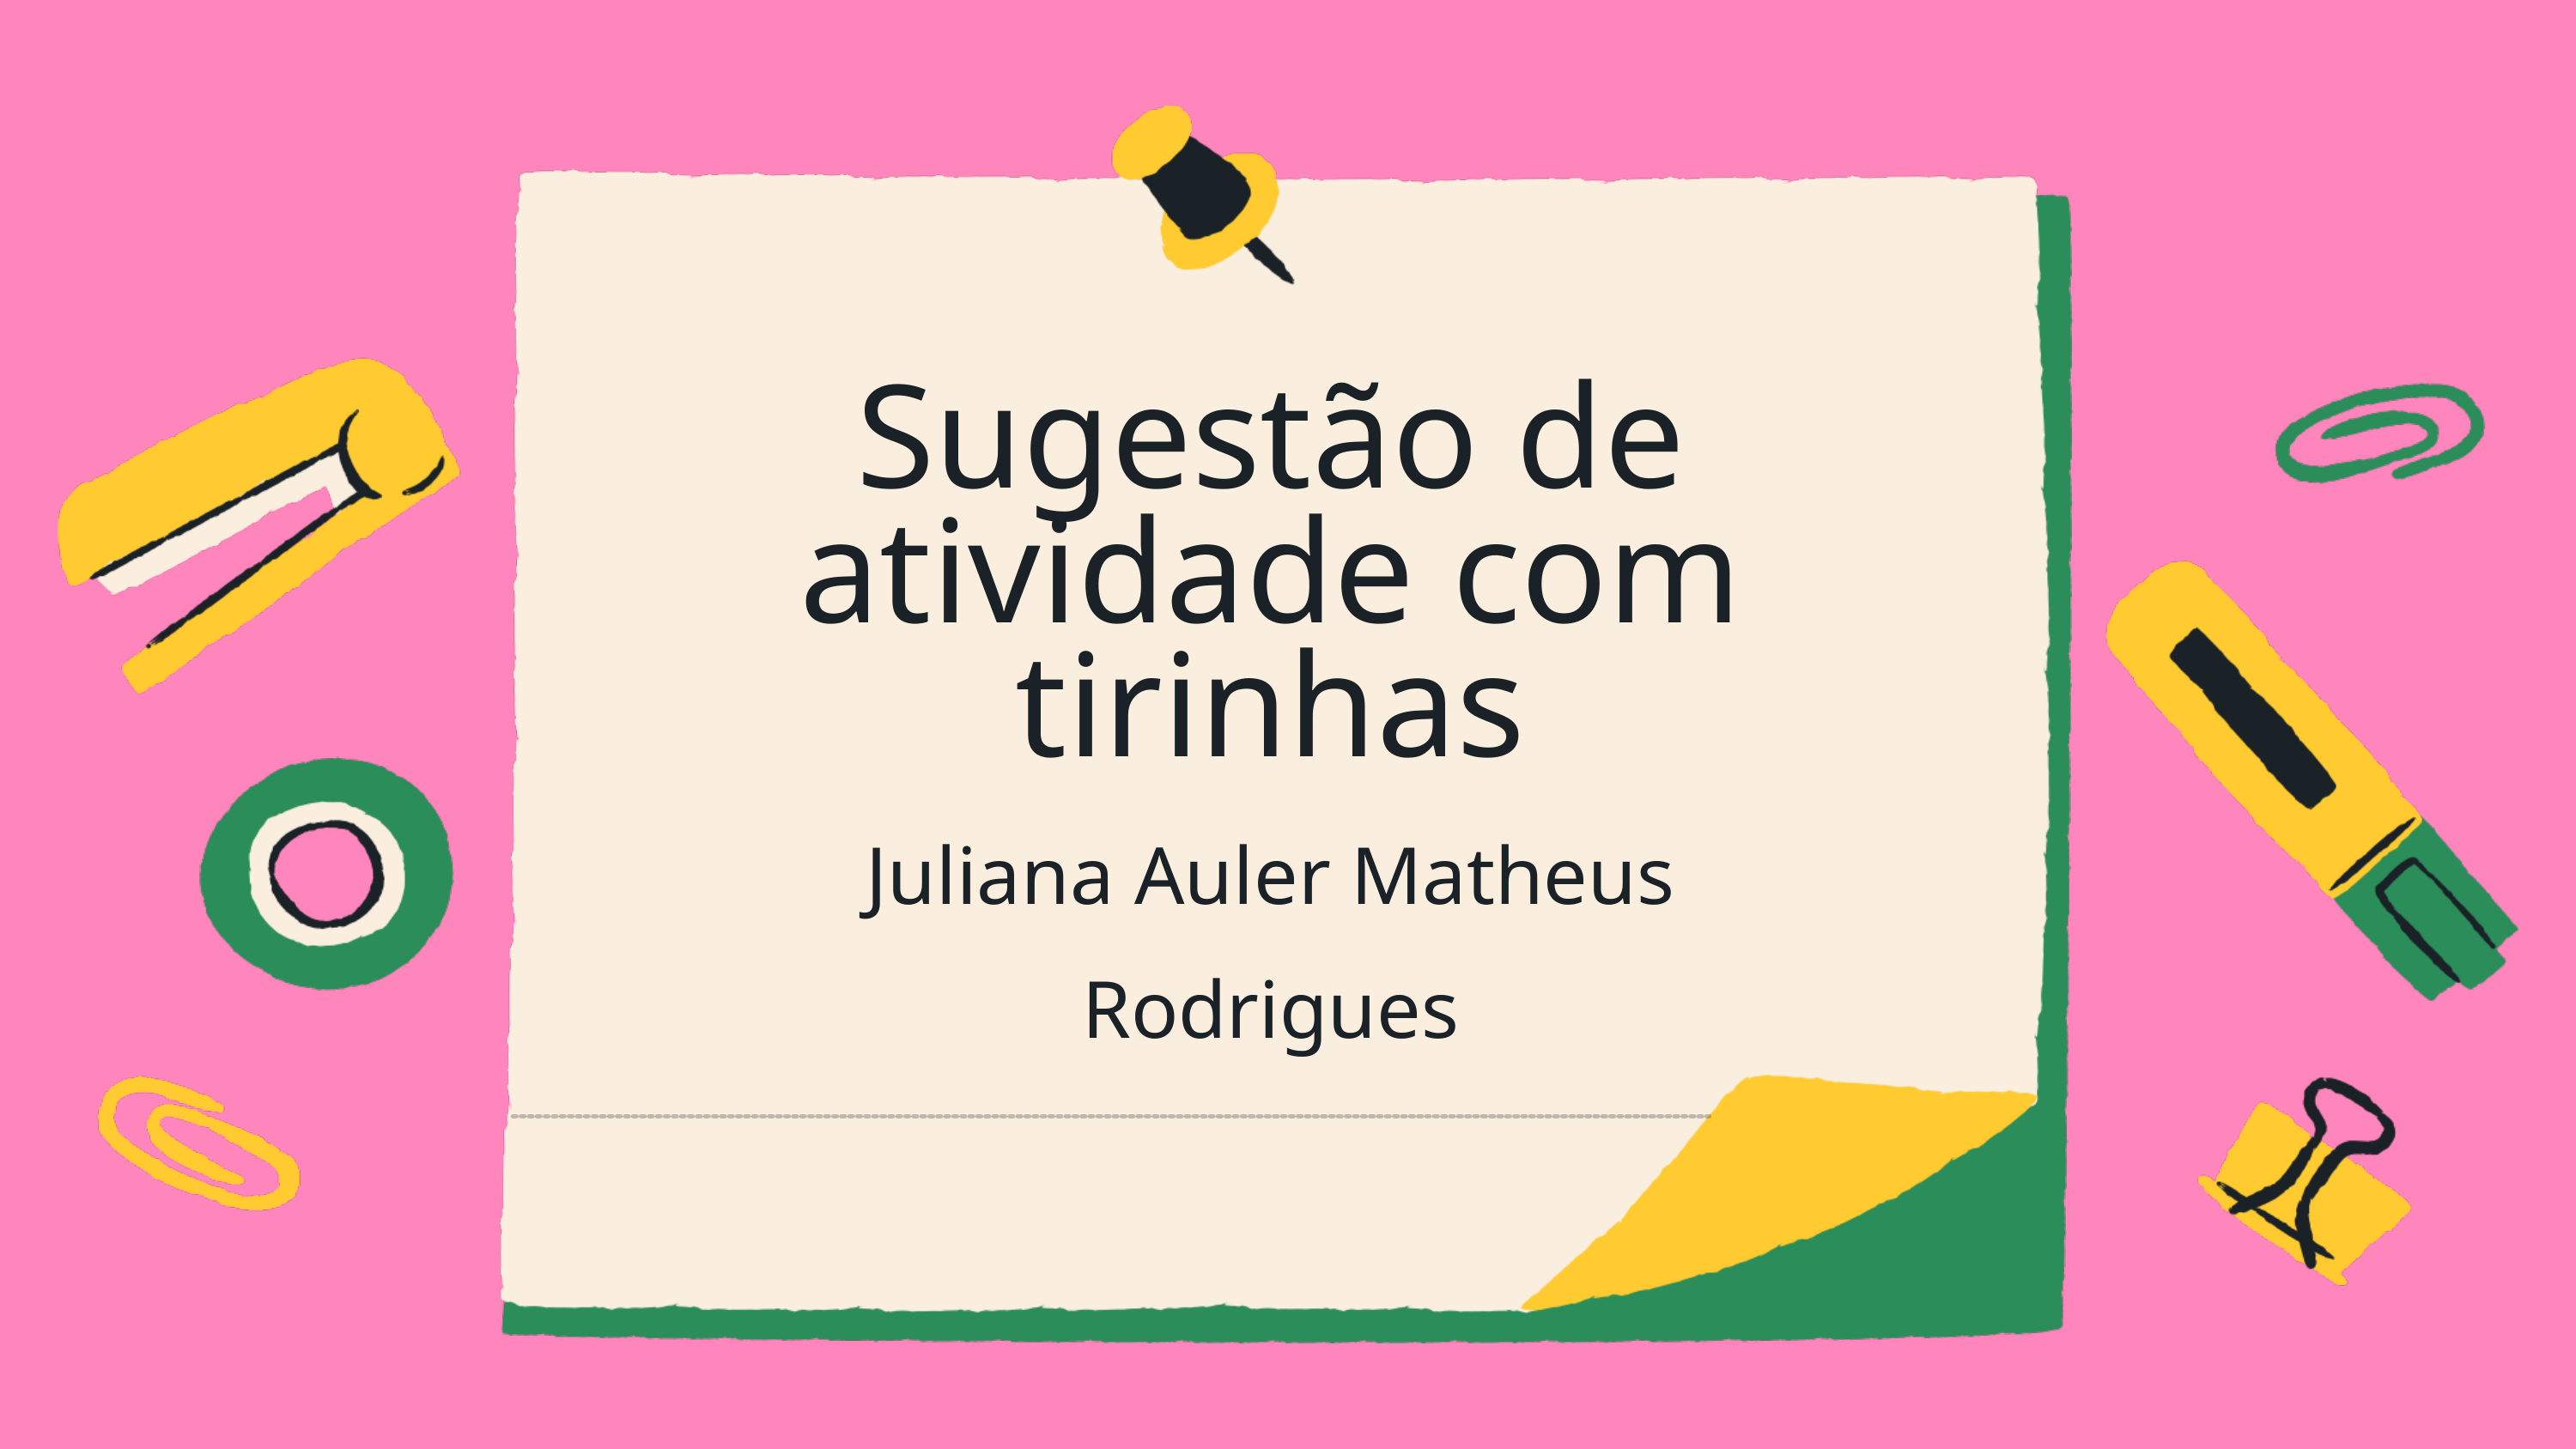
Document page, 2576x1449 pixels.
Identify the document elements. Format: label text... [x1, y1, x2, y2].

text_box Sugestão de atividade com tirinhas Juliana Auler Matheus Rodrigues [1536, 420, 1579, 478]
text_box Sugestão de atividade com tirinhas Juliana Auler Matheus Rodrigues [696, 381, 1846, 1055]
picture [58, 106, 2518, 1343]
